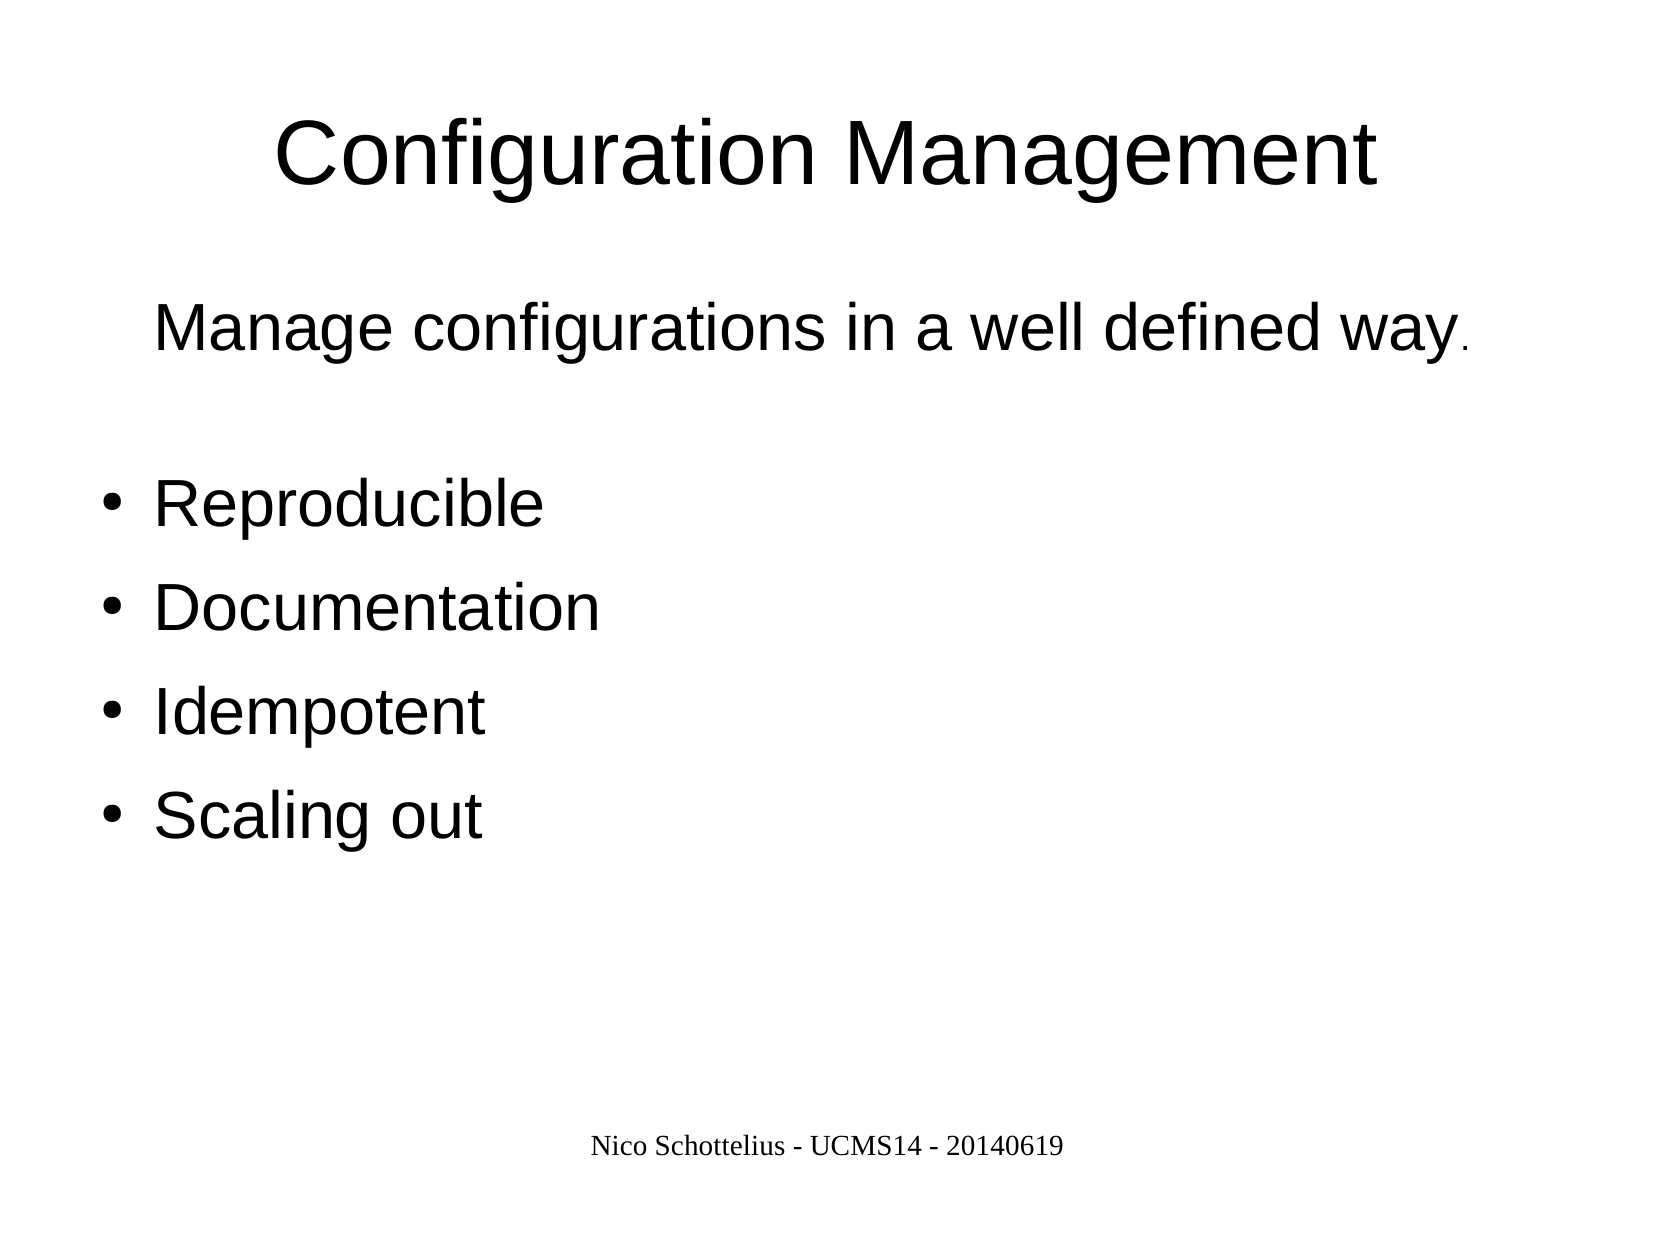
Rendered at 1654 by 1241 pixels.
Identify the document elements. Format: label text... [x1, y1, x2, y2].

title Configuration Management [82, 49, 1571, 257]
list Manage configurations in a well defined way. Reproducible Documentation Idempotent Scaling out [82, 290, 1538, 977]
